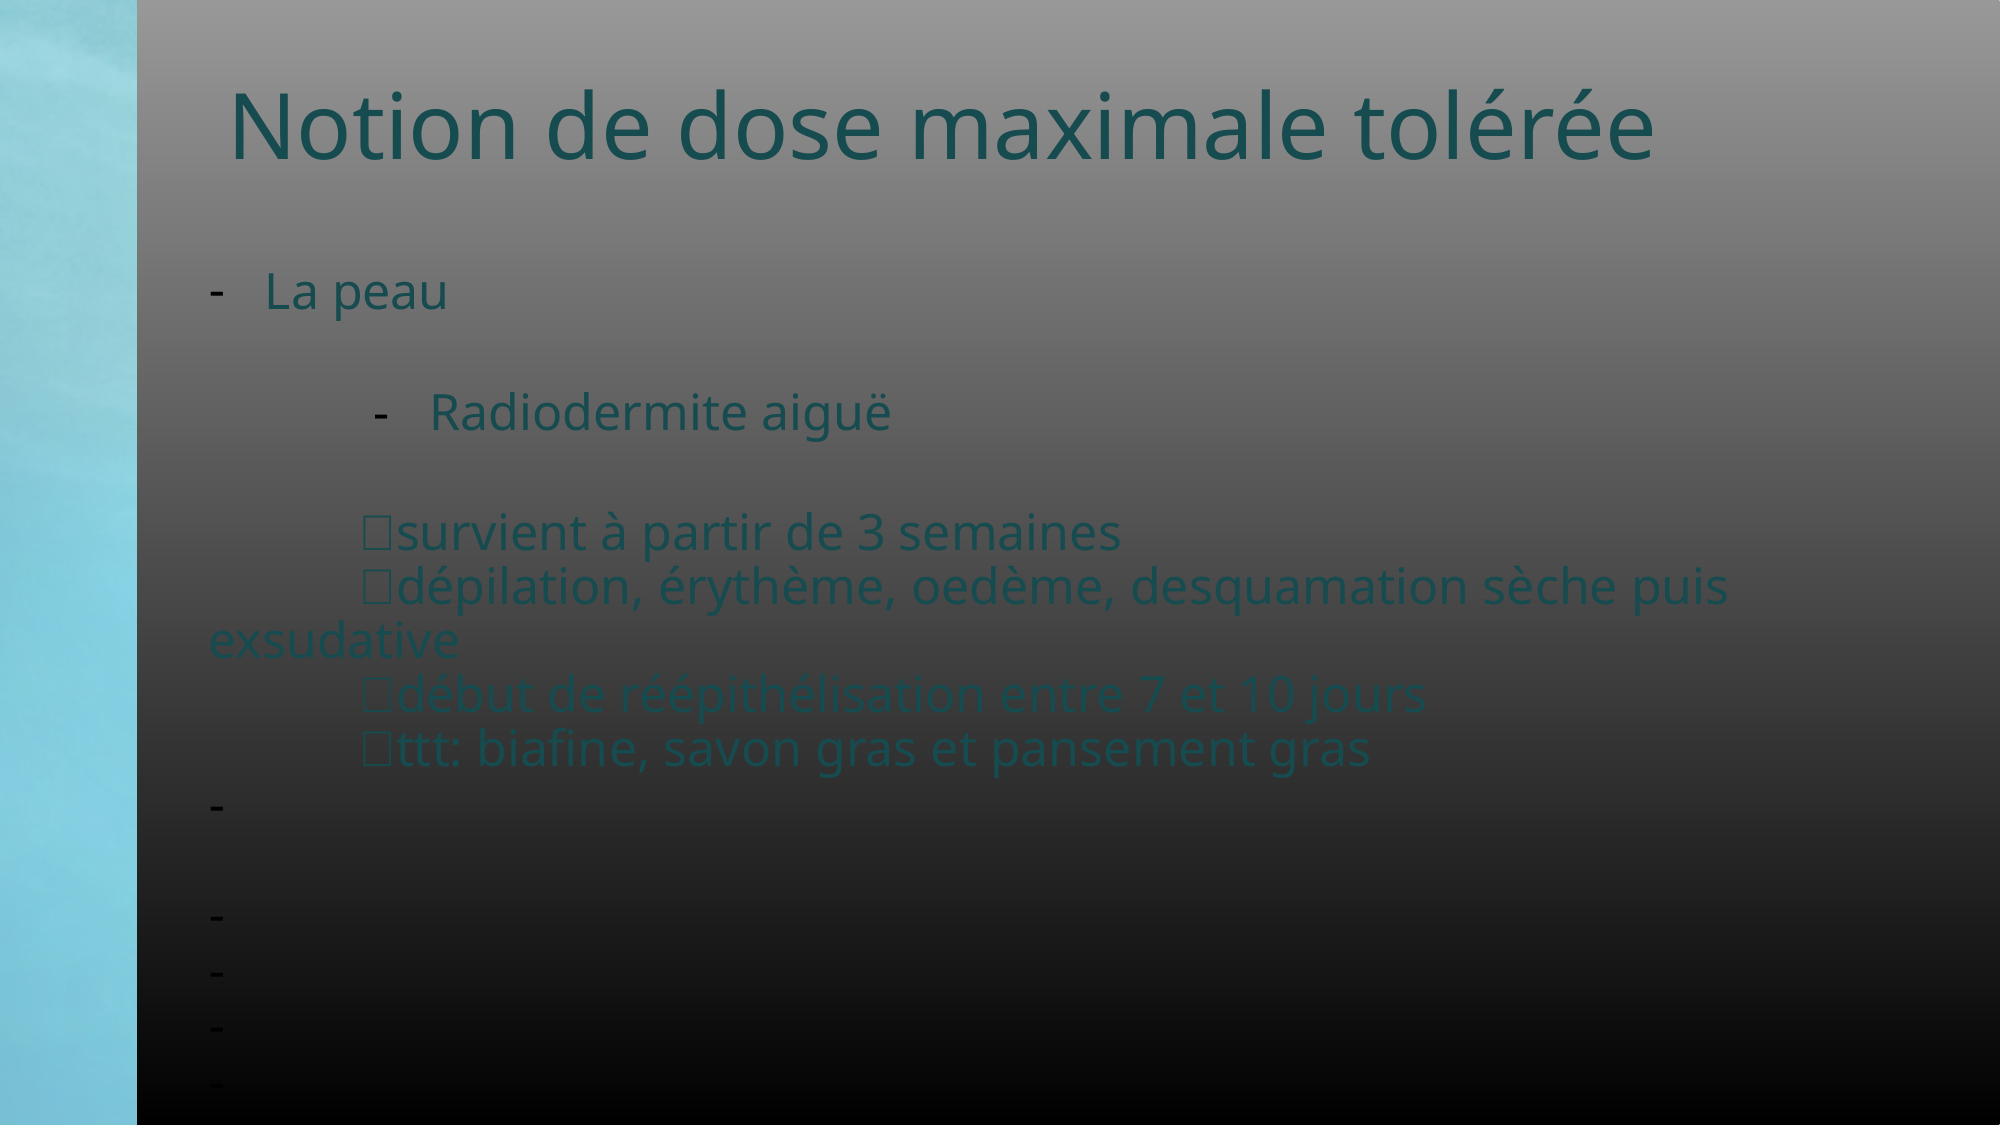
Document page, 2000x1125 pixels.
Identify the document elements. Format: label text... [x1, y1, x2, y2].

title Notion de dose maximale tolérée [212, 62, 1728, 188]
list La peau Radiodermite aiguë survient à partir de 3 semaines dépilation, érythème, oedème, desquamation sèche puis exsudative début de réépithélisation entre 7 et 10 jours ttt: biafine, savon gras et pansement gras [193, 199, 1981, 1060]
